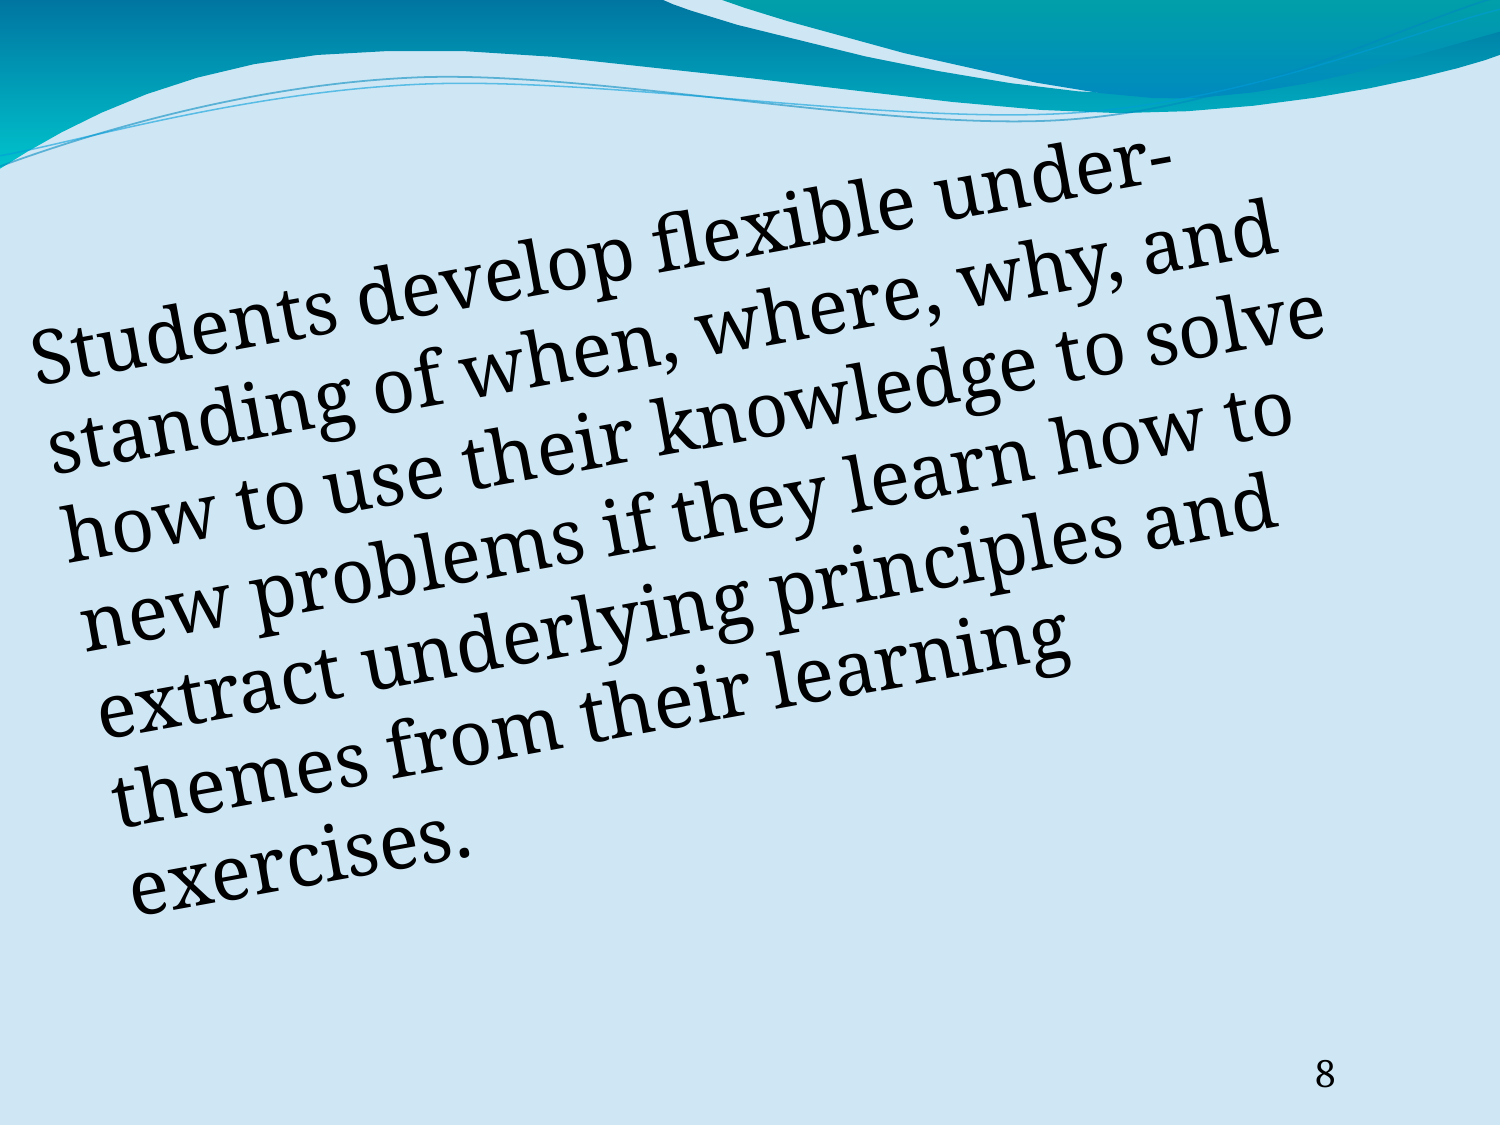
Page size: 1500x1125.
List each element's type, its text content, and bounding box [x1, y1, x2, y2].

slide_number <number> [1299, 1042, 1425, 1103]
list Students develop flexible under-standing of when, where, why, and how to use their knowledge to solve new problems if they learn how to extract underlying principles and themes from their learning exercises. [7, 63, 1481, 1034]
